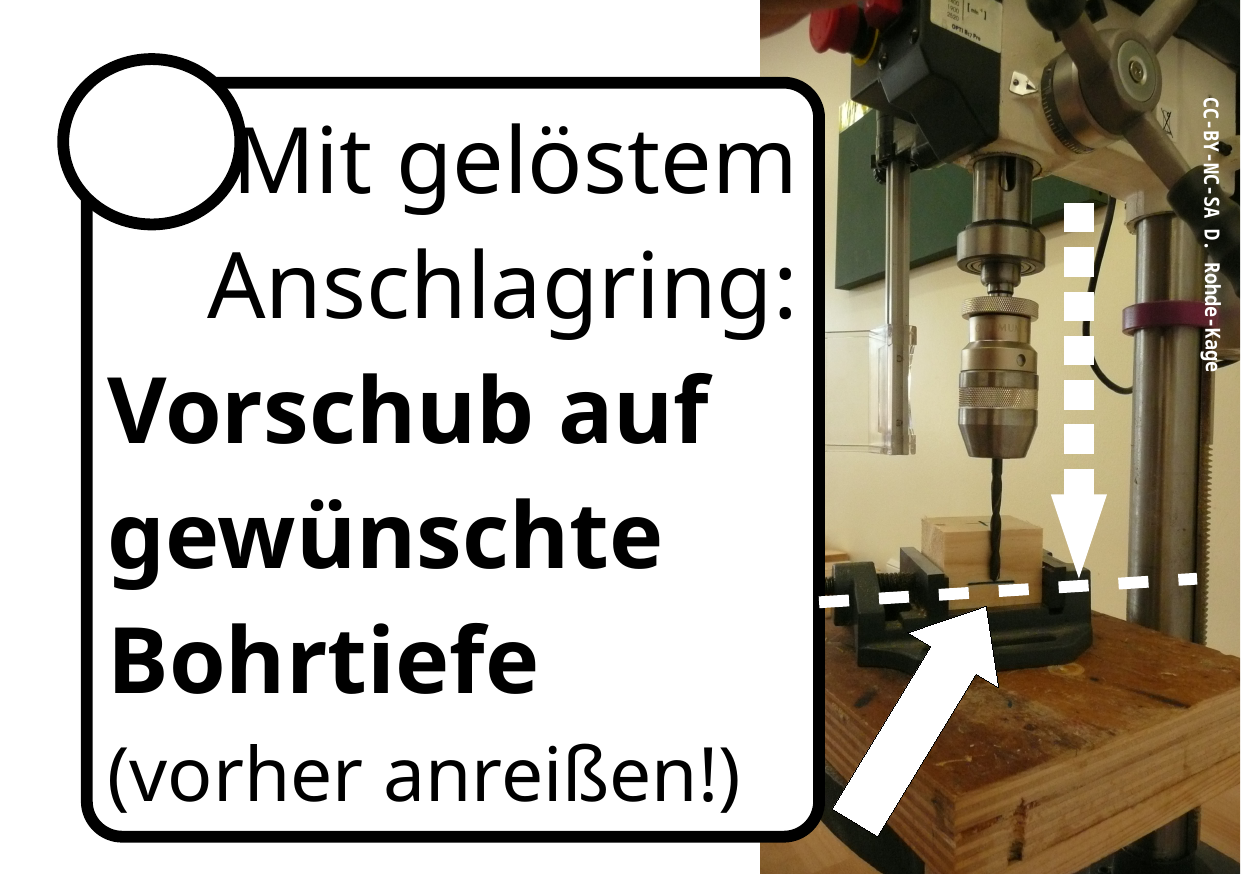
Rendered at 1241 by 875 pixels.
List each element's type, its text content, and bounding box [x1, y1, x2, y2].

text_box [63, 59, 241, 225]
text_box [832, 606, 999, 837]
text_box CC-BY-NC-SA D. Rohde-Kage [1197, 82, 1236, 390]
text_box Mit gelöstem Anschlagring: Vorschub auf gewünschte Bohrtiefe (vorher anreißen!) [86, 82, 820, 745]
picture [760, 0, 1241, 874]
